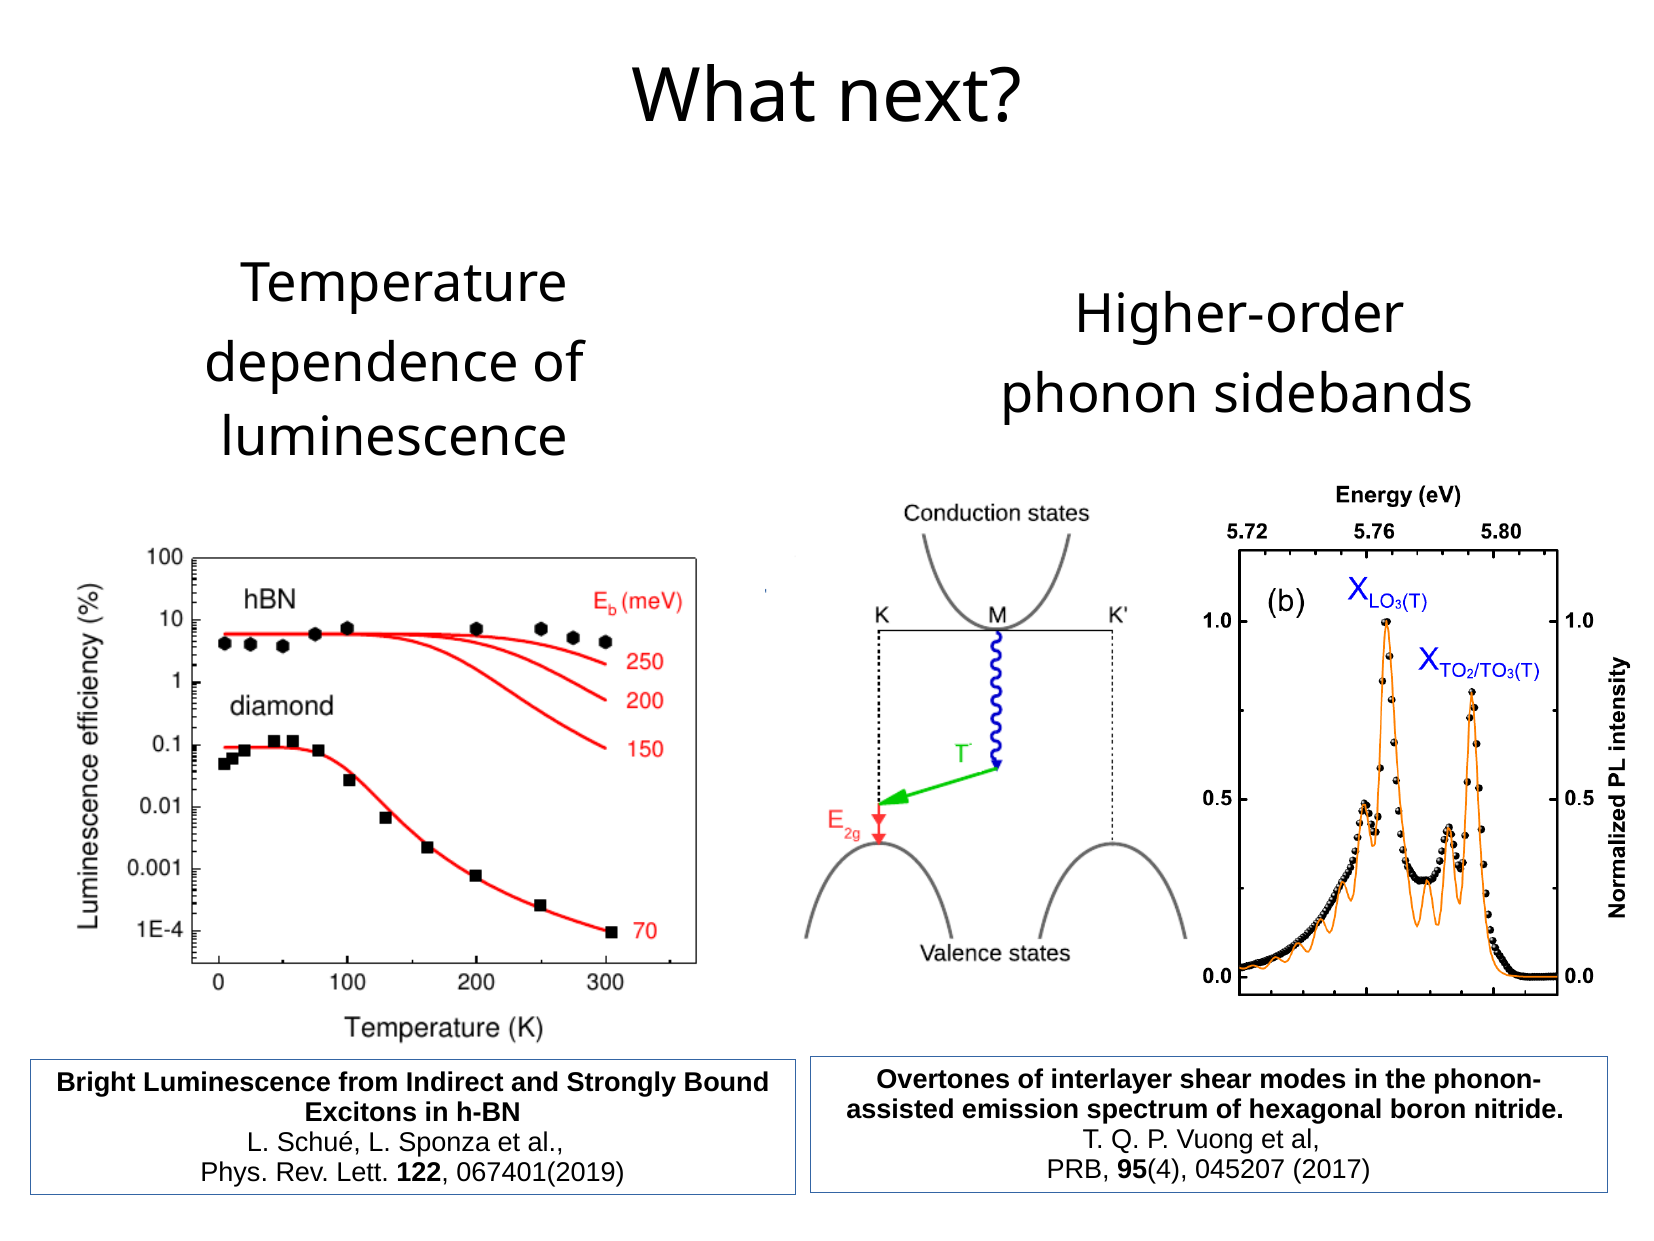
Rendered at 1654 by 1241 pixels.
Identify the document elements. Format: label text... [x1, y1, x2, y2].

text_box Higher-order phonon sidebands [932, 249, 1542, 432]
picture [765, 442, 1651, 1043]
text_box Bright Luminescence from Indirect and Strongly Bound Excitons in h-BN L. Schué, L. Sponza et al., Phys. Rev. Lett. 122, 067401(2019) [30, 1059, 796, 1195]
title What next? [83, 18, 1572, 166]
text_box Overtones of interlayer shear modes in the phonon-assisted emission spectrum of hexagonal boron nitride. T. Q. P. Vuong et al, PRB, 95(4), 045207 (2017) [810, 1056, 1608, 1193]
text_box Temperature dependence of luminescence [90, 233, 700, 459]
picture [45, 509, 736, 1059]
